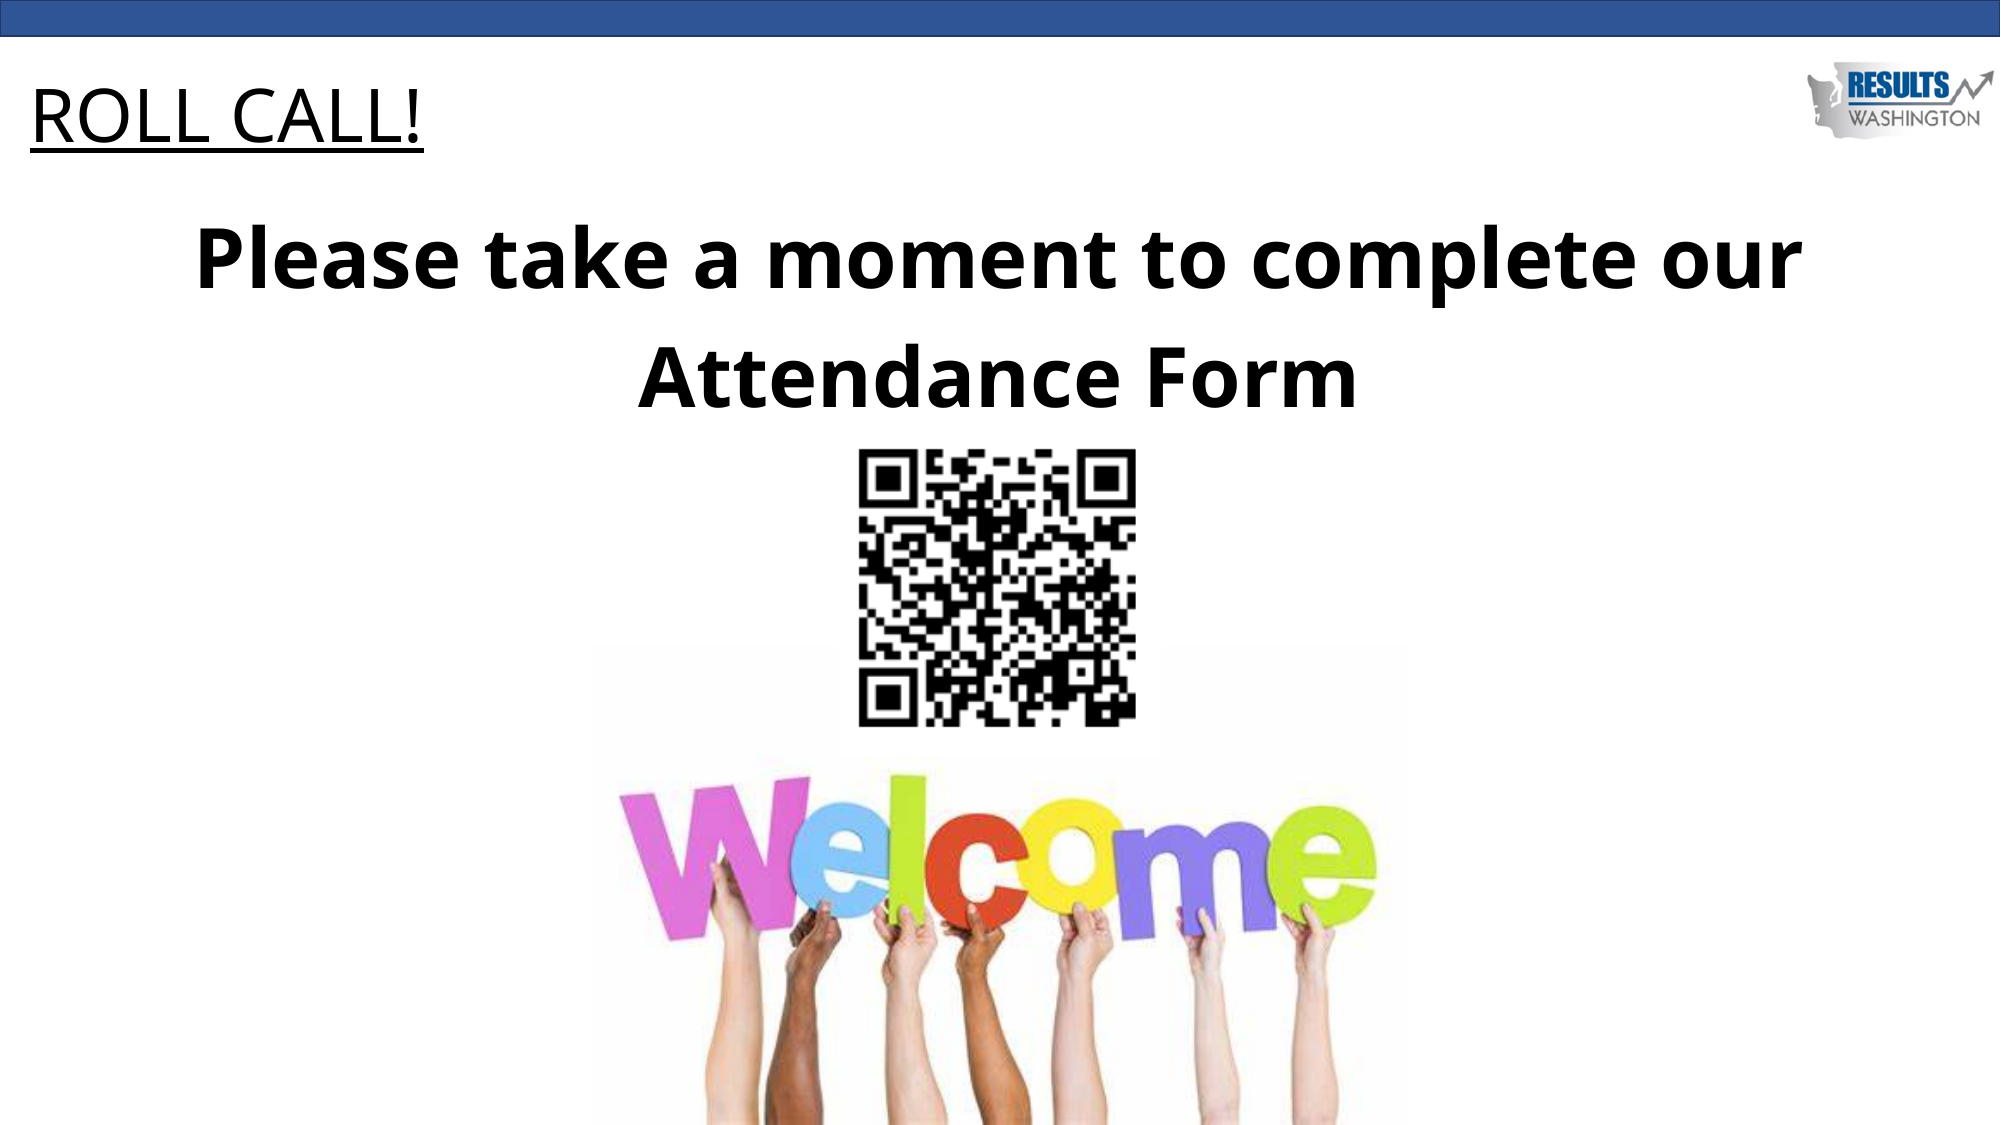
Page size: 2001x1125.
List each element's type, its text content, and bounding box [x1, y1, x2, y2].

picture [1798, 47, 2000, 144]
list Please take a moment to complete our Attendance Form [26, 177, 1974, 453]
title ROLL CALL! [14, 70, 1740, 166]
picture [592, 429, 1408, 1125]
text_box [0, 0, 2000, 36]
